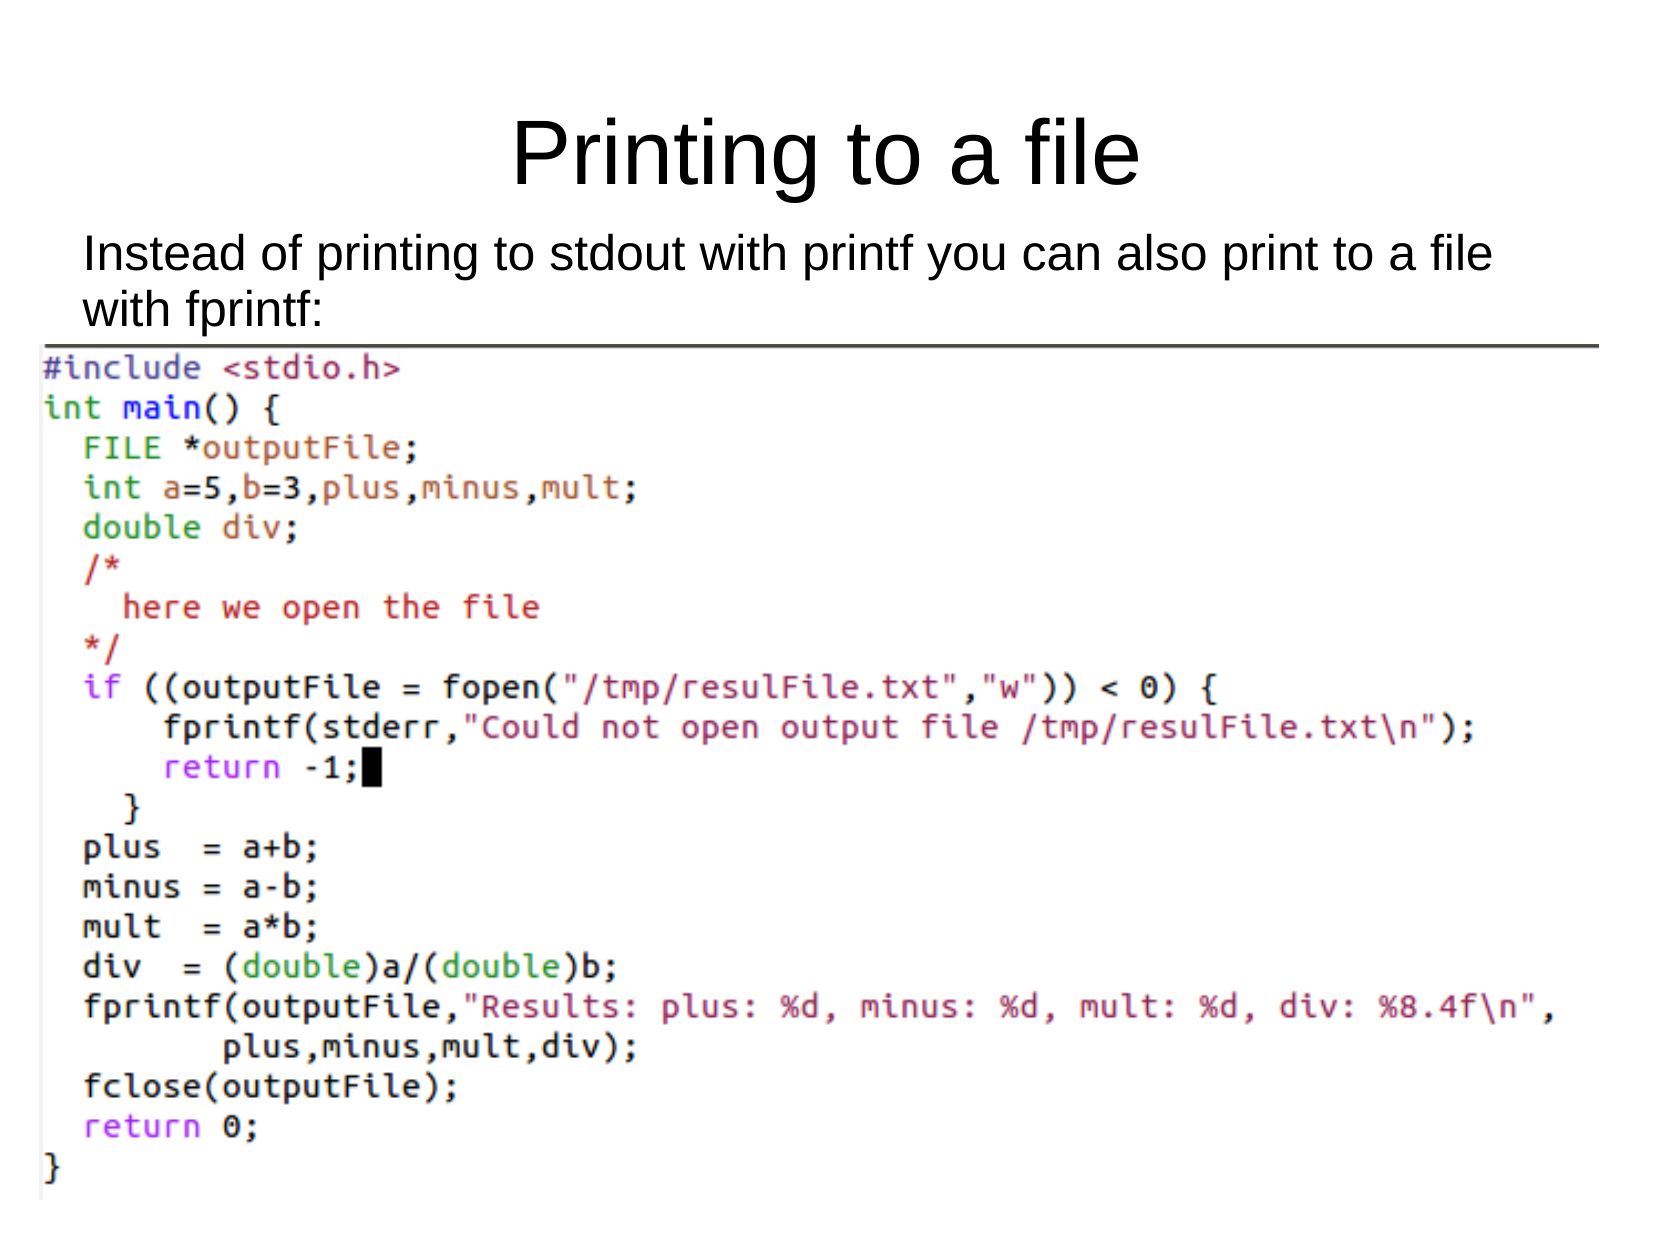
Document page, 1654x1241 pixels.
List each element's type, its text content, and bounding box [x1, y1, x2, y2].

title Printing to a file [82, 49, 1571, 225]
list Instead of printing to stdout with printf you can also print to a file with fprintf: [82, 225, 1571, 344]
picture [39, 344, 1599, 1201]
